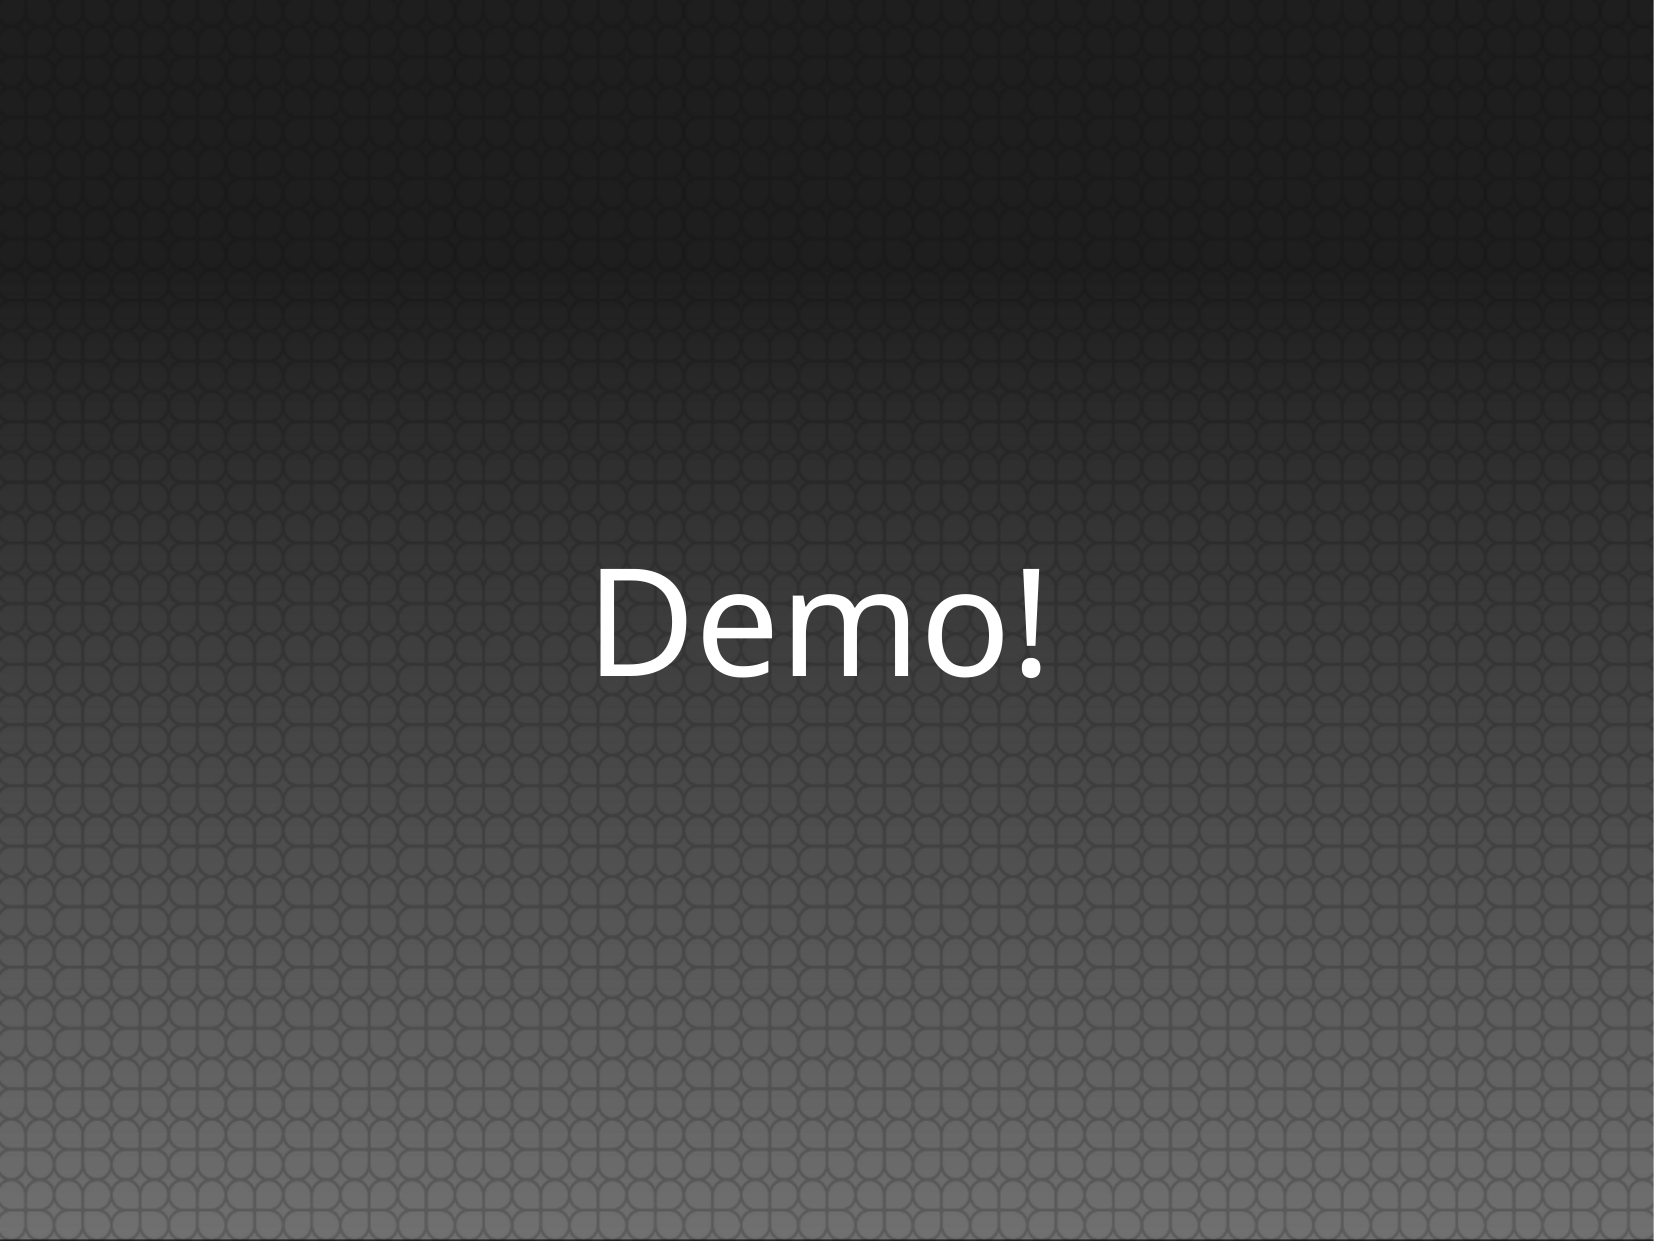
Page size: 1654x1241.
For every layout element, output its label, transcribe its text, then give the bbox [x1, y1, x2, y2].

title Demo! [75, 525, 1564, 713]
picture [0, 0, 1654, 1241]
